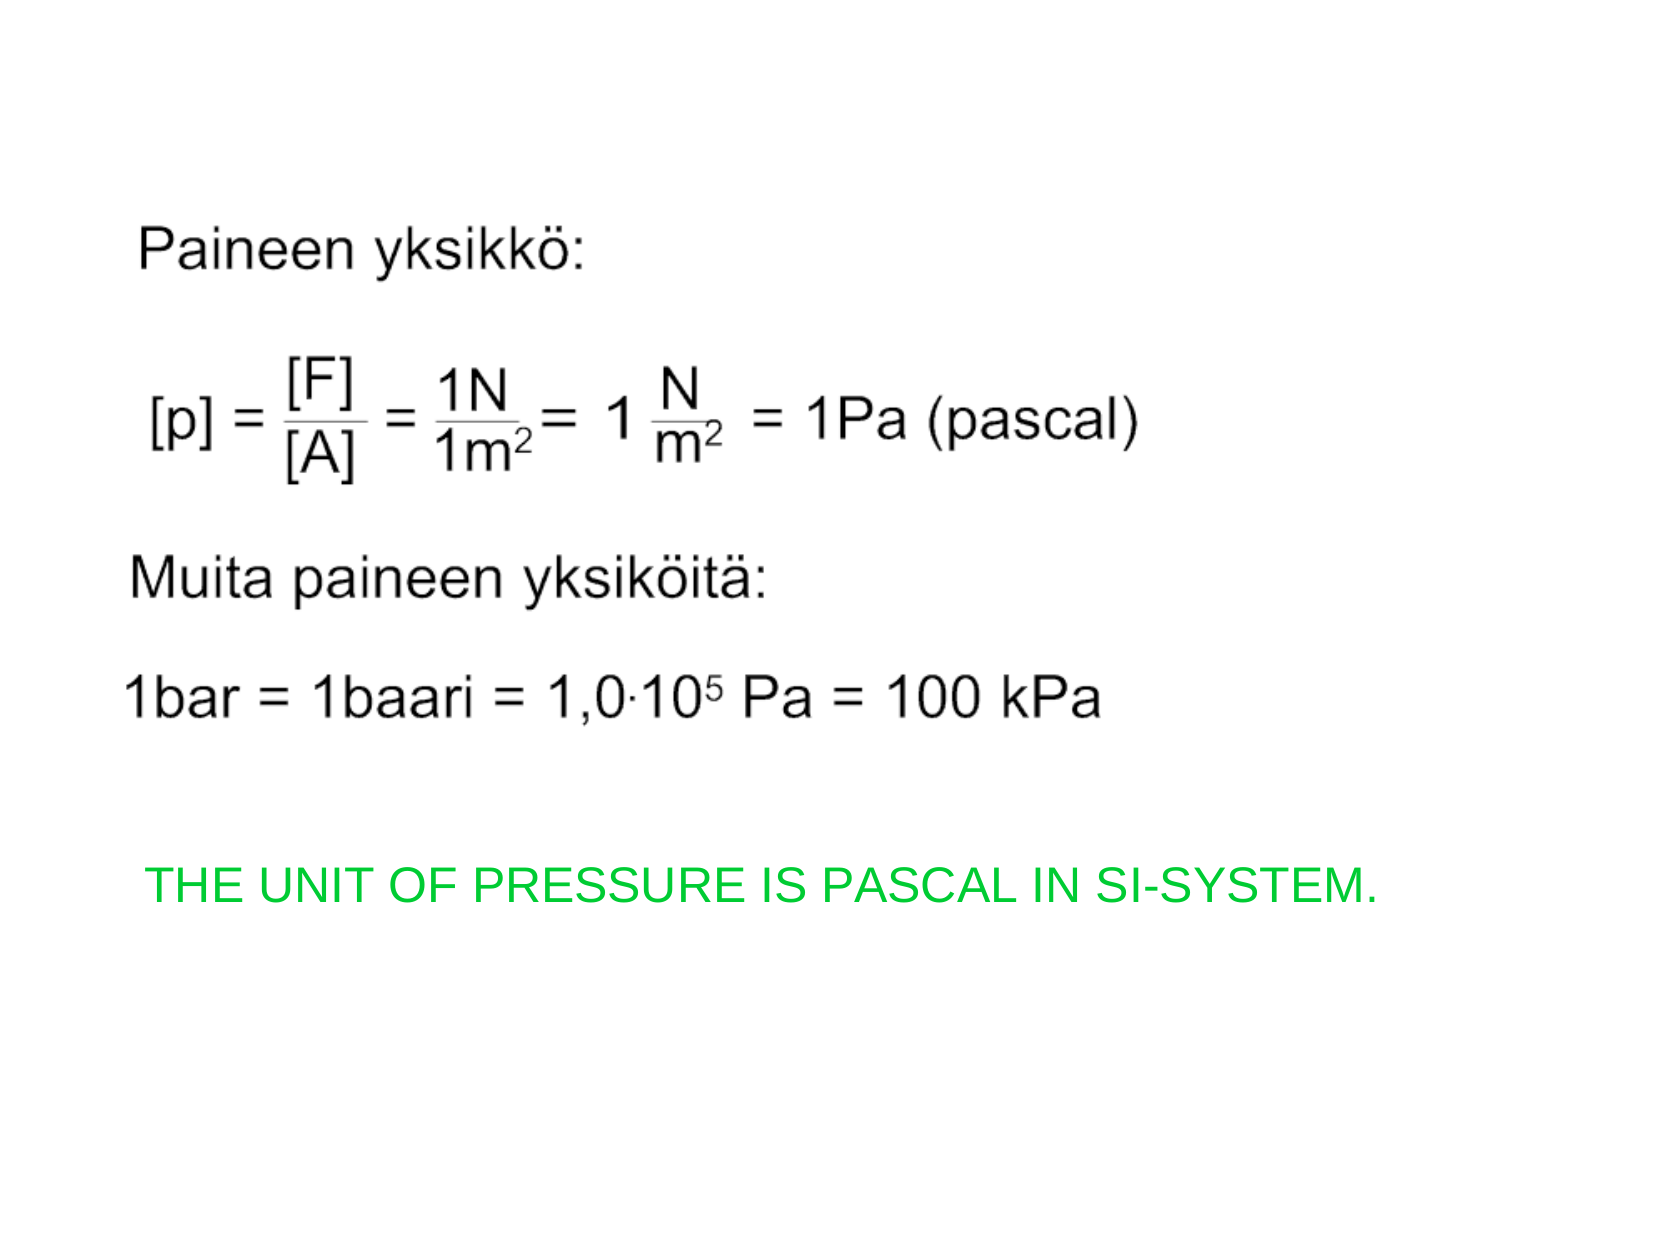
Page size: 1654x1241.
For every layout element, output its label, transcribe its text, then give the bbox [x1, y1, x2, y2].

picture [70, 136, 1513, 780]
text_box THE UNIT OF PRESSURE IS PASCAL IN SI-SYSTEM. [129, 850, 1395, 921]
